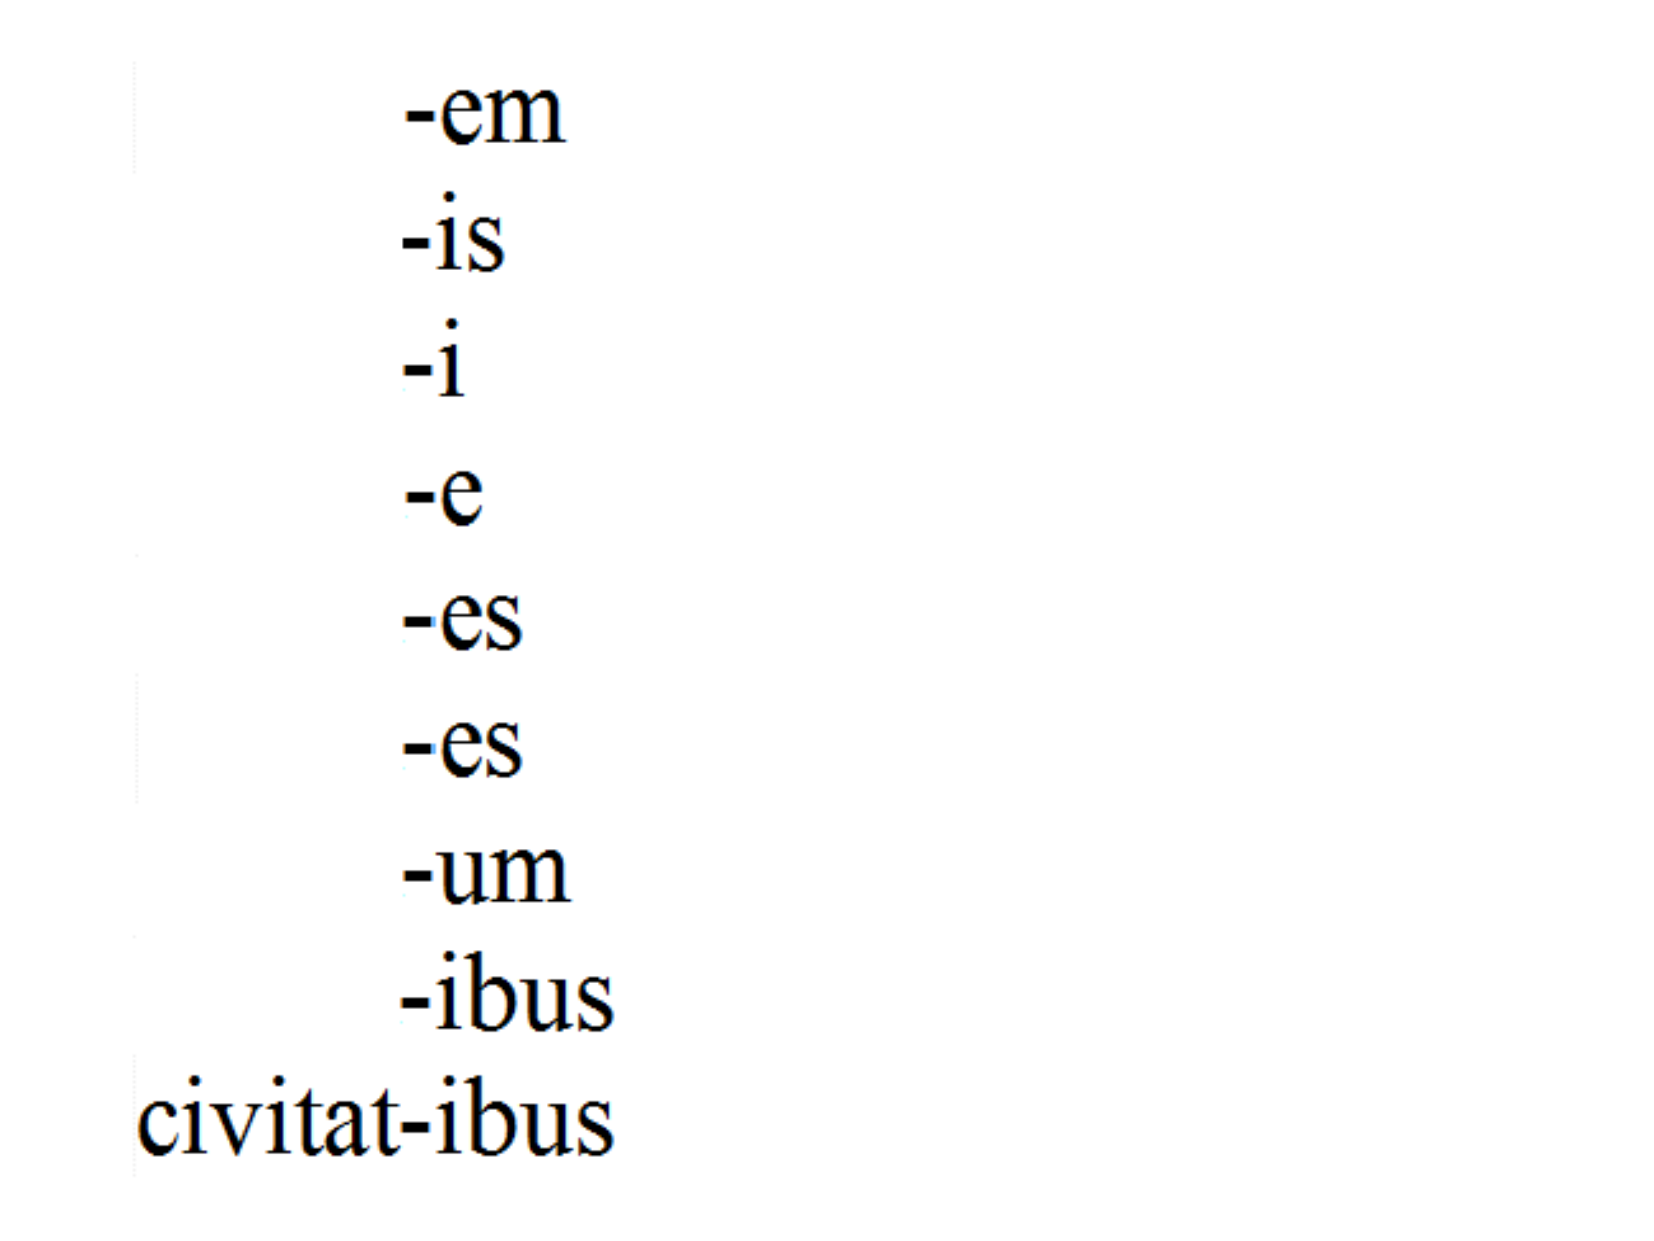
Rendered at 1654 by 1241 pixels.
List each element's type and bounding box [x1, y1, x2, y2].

picture [60, 60, 826, 1180]
